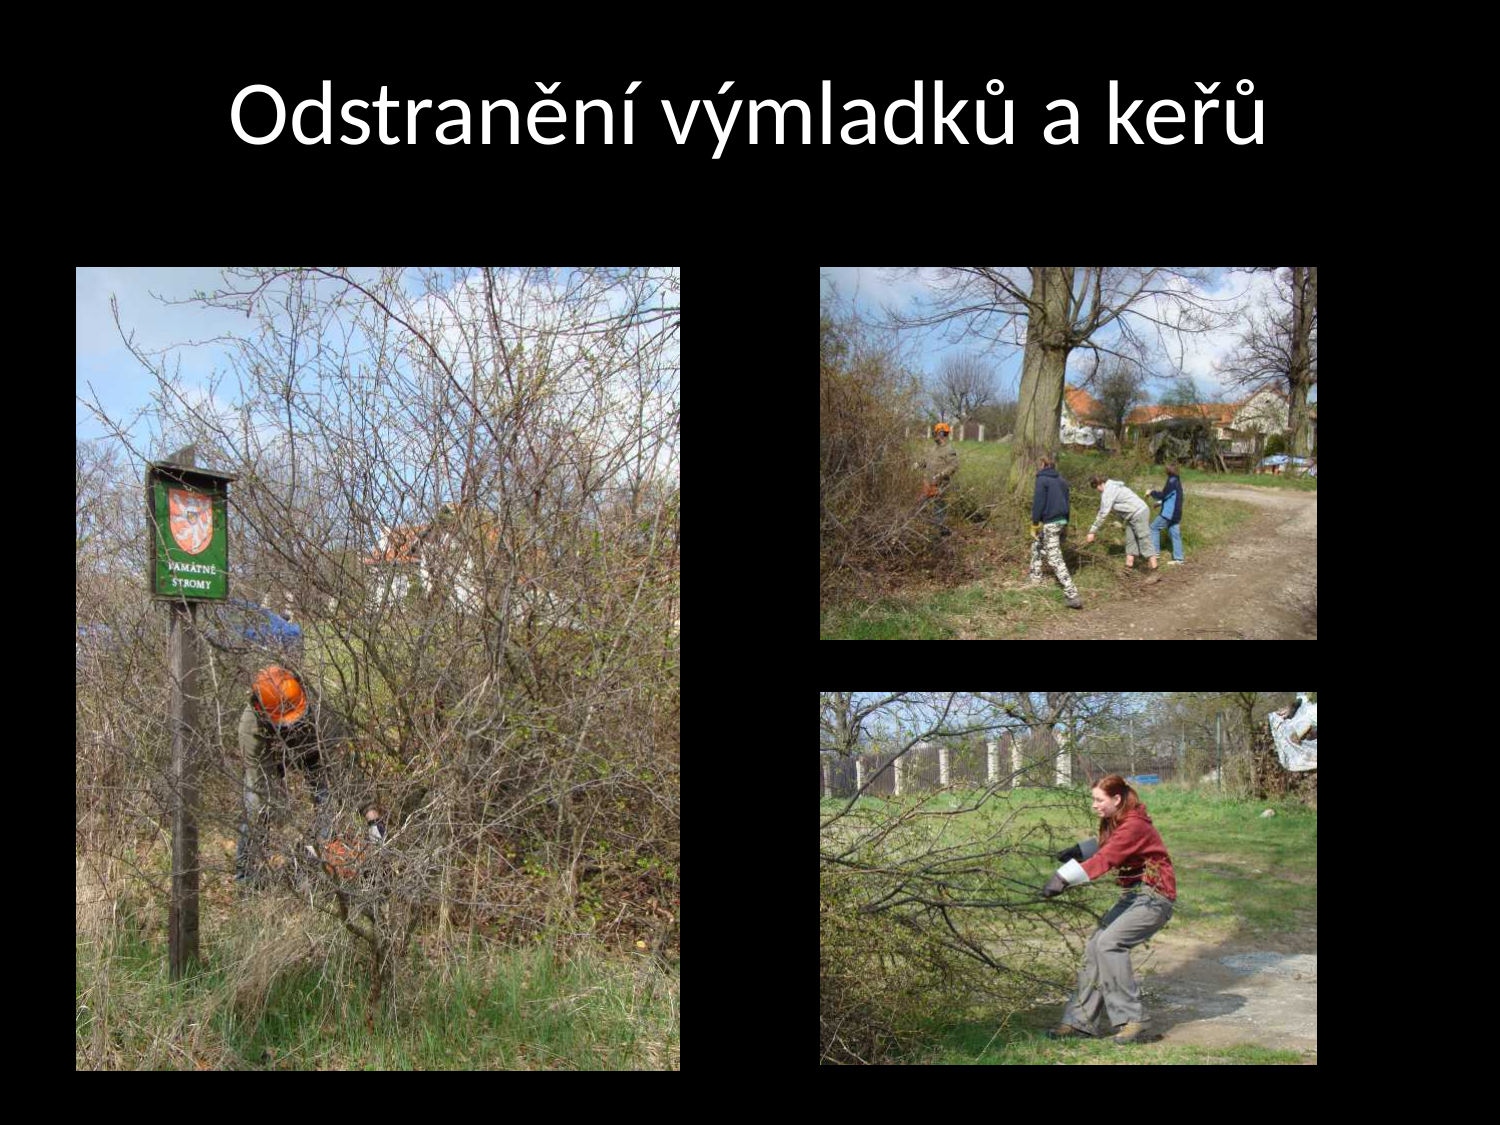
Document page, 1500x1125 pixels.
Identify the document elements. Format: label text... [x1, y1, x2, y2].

picture [76, 267, 680, 1071]
picture [820, 267, 1317, 640]
title Odstranění výmladků a keřů [75, 45, 1425, 233]
picture [820, 692, 1317, 1065]
